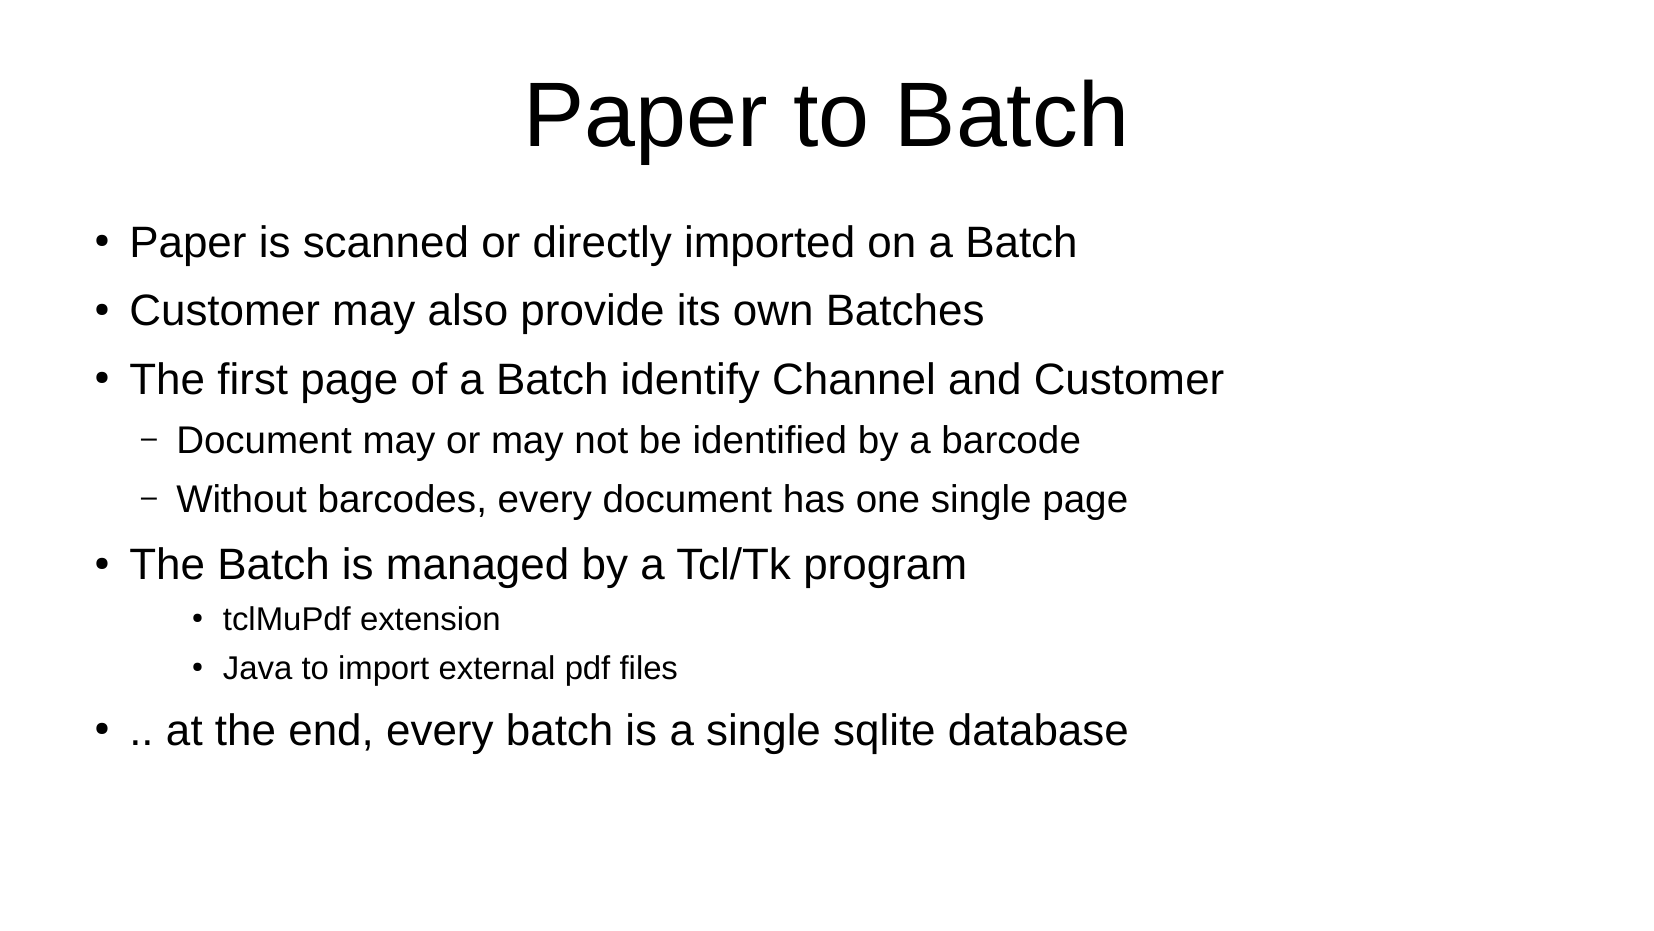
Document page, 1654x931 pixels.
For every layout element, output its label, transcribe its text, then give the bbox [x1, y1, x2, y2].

list Paper is scanned or directly imported on a Batch Customer may also provide its own Batches The first page of a Batch identify Channel and Customer Document may or may not be identified by a barcode Without barcodes, every document has one single page The Batch is managed by a Tcl/Tk program tclMuPdf extension Java to import external pdf files .. at the end, every batch is a single sqlite database [82, 217, 1571, 758]
title Paper to Batch [82, 37, 1571, 193]
